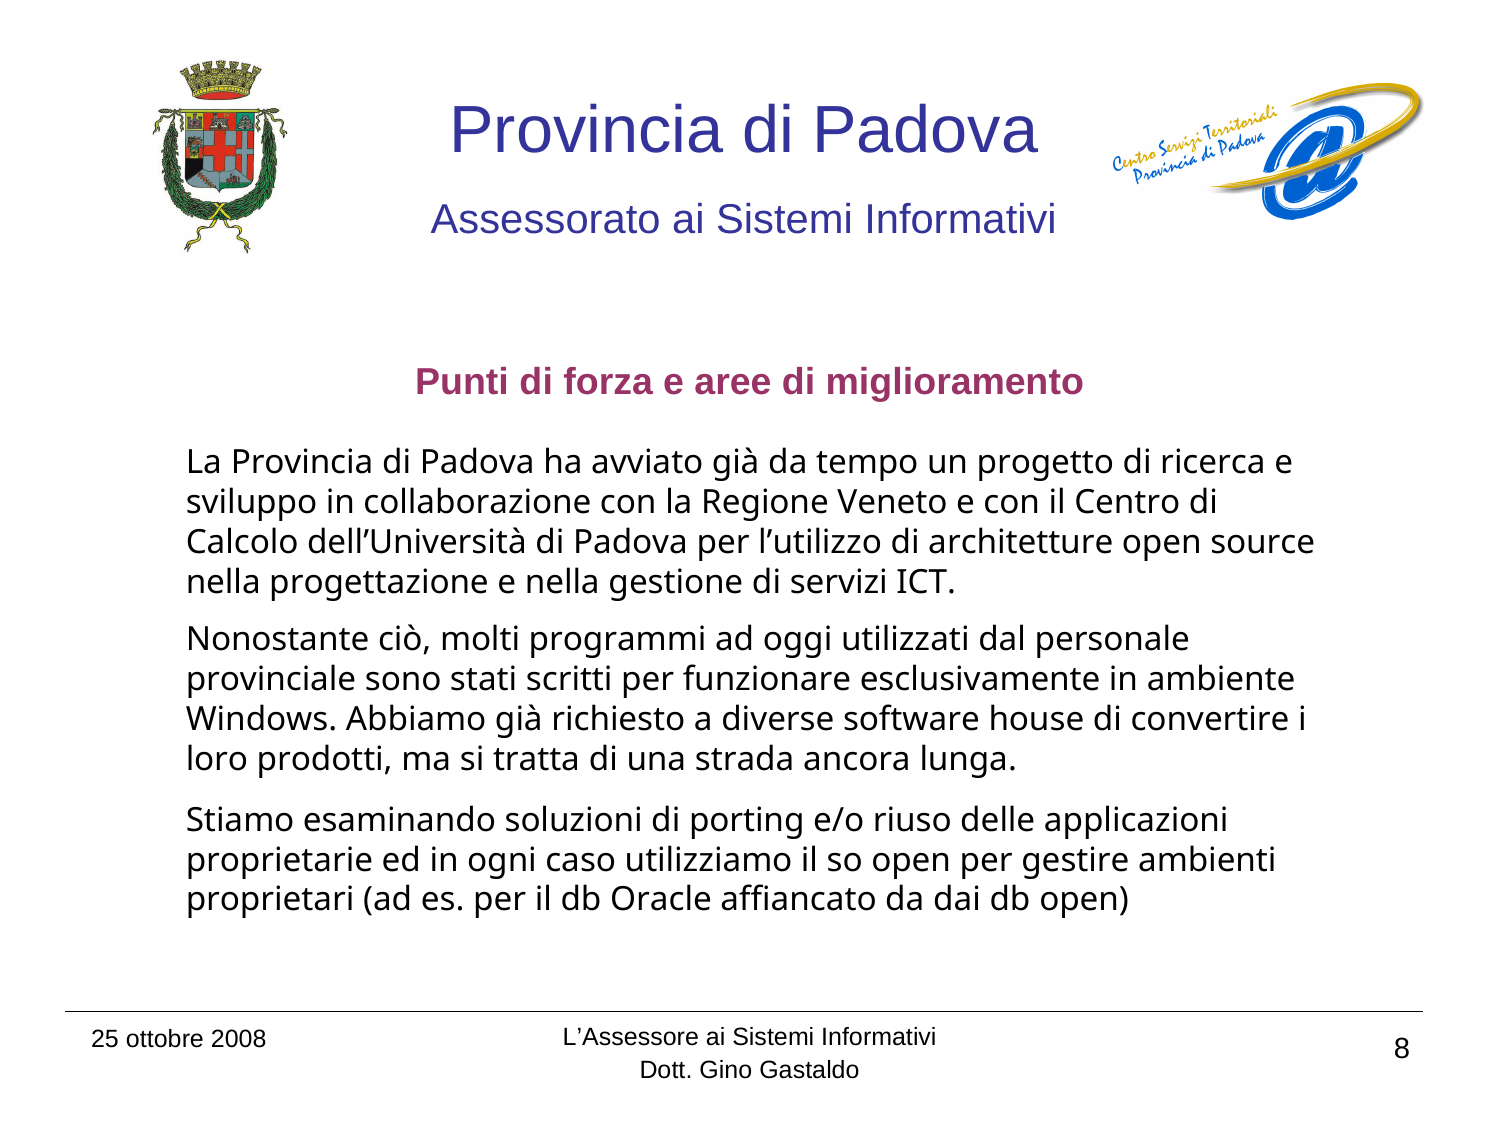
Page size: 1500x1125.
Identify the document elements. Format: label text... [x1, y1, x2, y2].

text_box Nonostante ciò, molti programmi ad oggi utilizzati dal personale provinciale sono stati scritti per funzionare esclusivamente in ambiente Windows. Abbiamo già richiesto a diverse software house di convertire i loro prodotti, ma si tratta di una strada ancora lunga. Stiamo esaminando soluzioni di porting e/o riuso delle applicazioni proprietarie ed in ogni caso utilizziamo il so open per gestire ambienti proprietari (ad es. per il db Oracle affiancato da dai db open) [171, 609, 1353, 926]
text_box Punti di forza e aree di miglioramento [125, 348, 1376, 410]
picture [149, 54, 290, 256]
picture [1113, 83, 1424, 220]
text_box La Provincia di Padova ha avviato già da tempo un progetto di ricerca e sviluppo in collaborazione con la Regione Veneto e con il Centro di Calcolo dell’Università di Padova per l’utilizzo di architetture open source nella progettazione e nella gestione di servizi ICT. [171, 432, 1353, 608]
